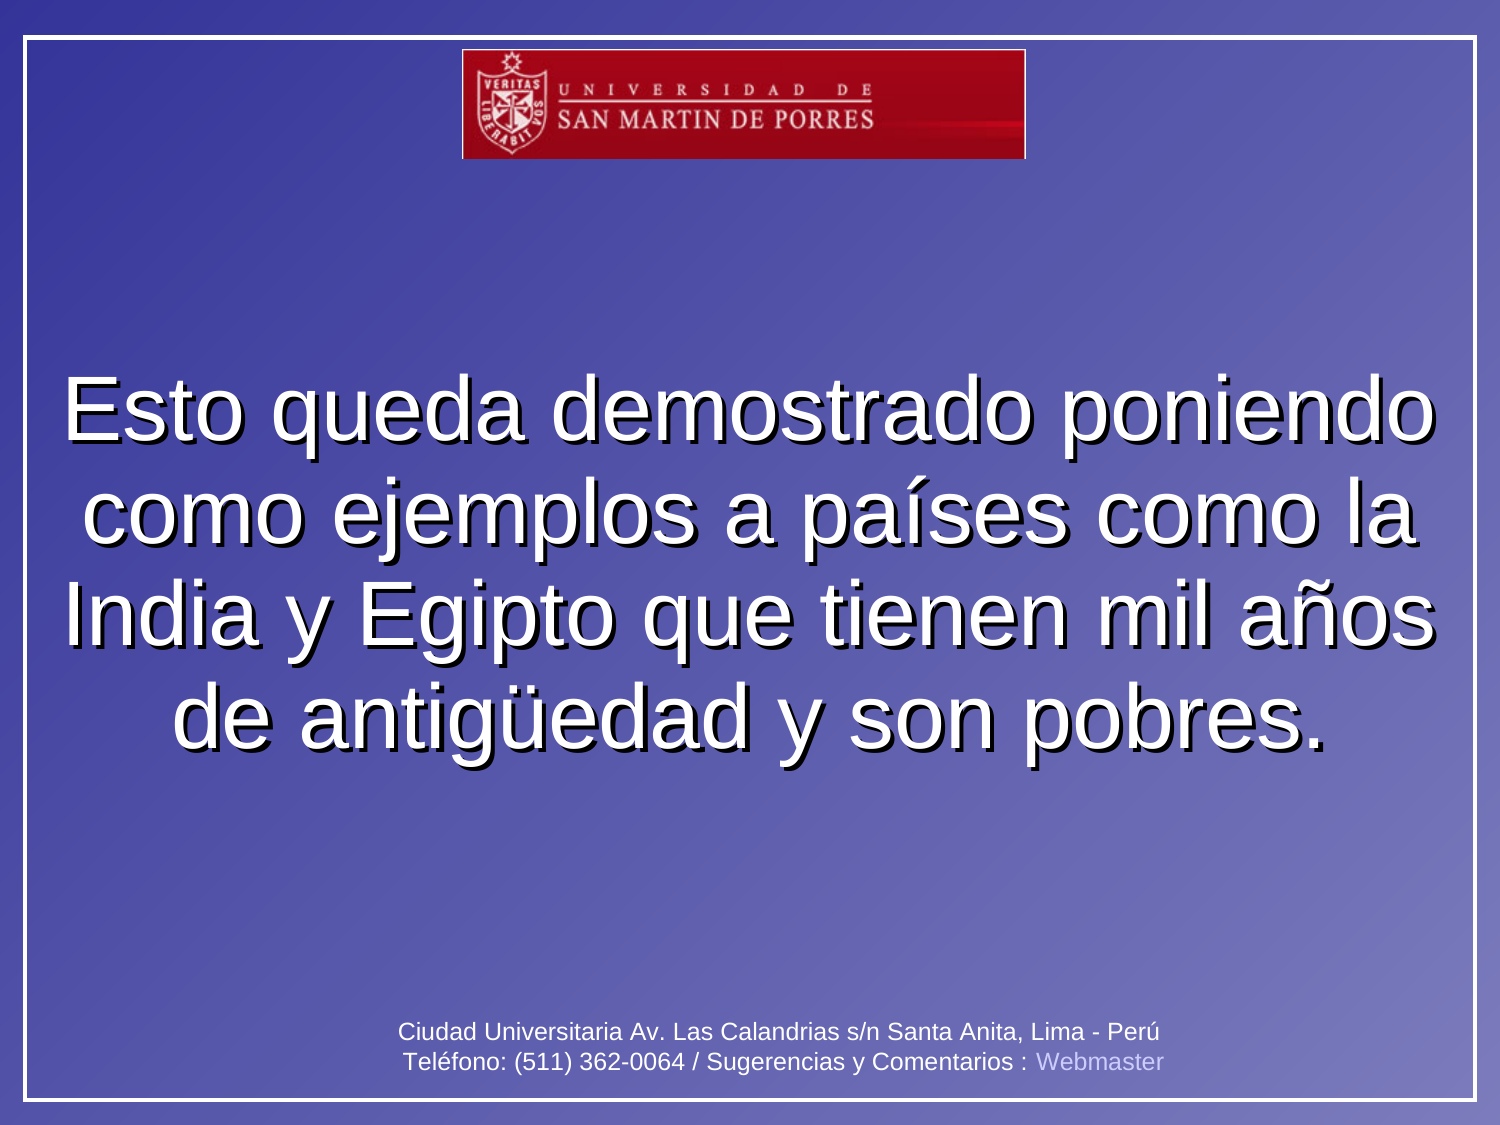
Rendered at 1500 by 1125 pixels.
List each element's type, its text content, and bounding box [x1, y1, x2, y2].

title Esto queda demostrado poniendo como ejemplos a países como la India y Egipto que tienen mil años de antigüedad y son pobres. [24, 350, 1476, 806]
picture [462, 49, 1026, 159]
